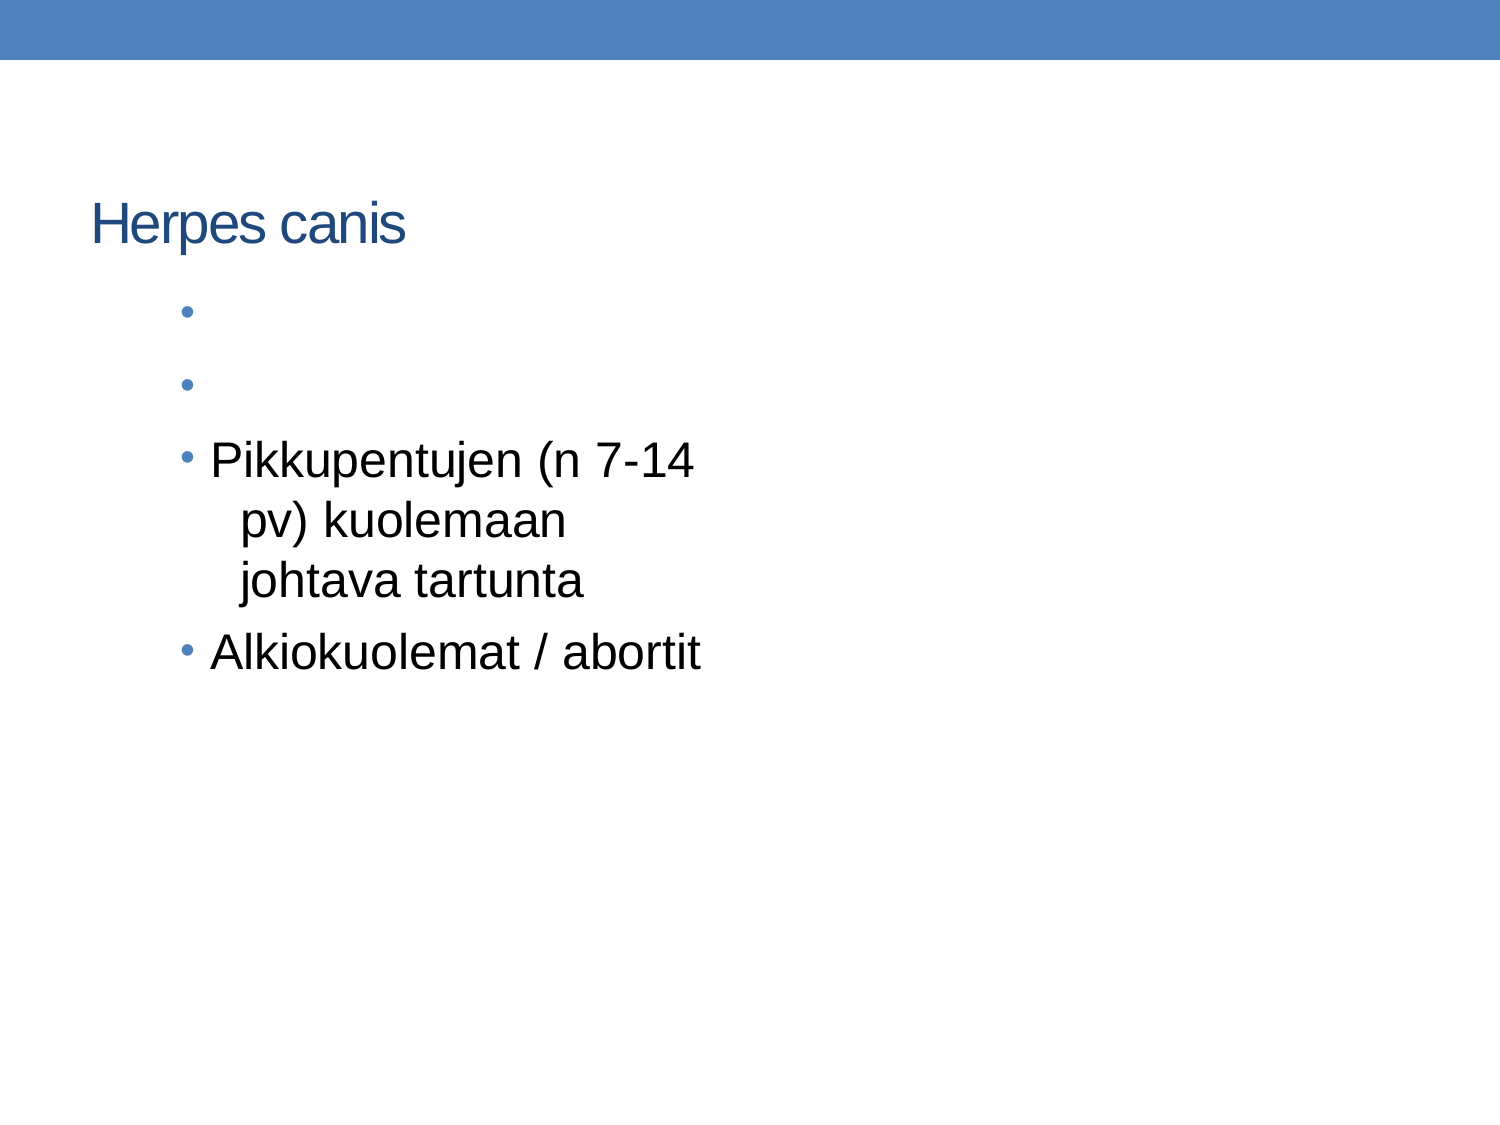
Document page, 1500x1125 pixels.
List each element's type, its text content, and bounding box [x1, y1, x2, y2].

list Pikkupentujen (n 7-14 pv) kuolemaan johtava tartunta Alkiokuolemat / abortit [75, 274, 738, 1049]
title Herpes canis [75, 87, 1426, 251]
